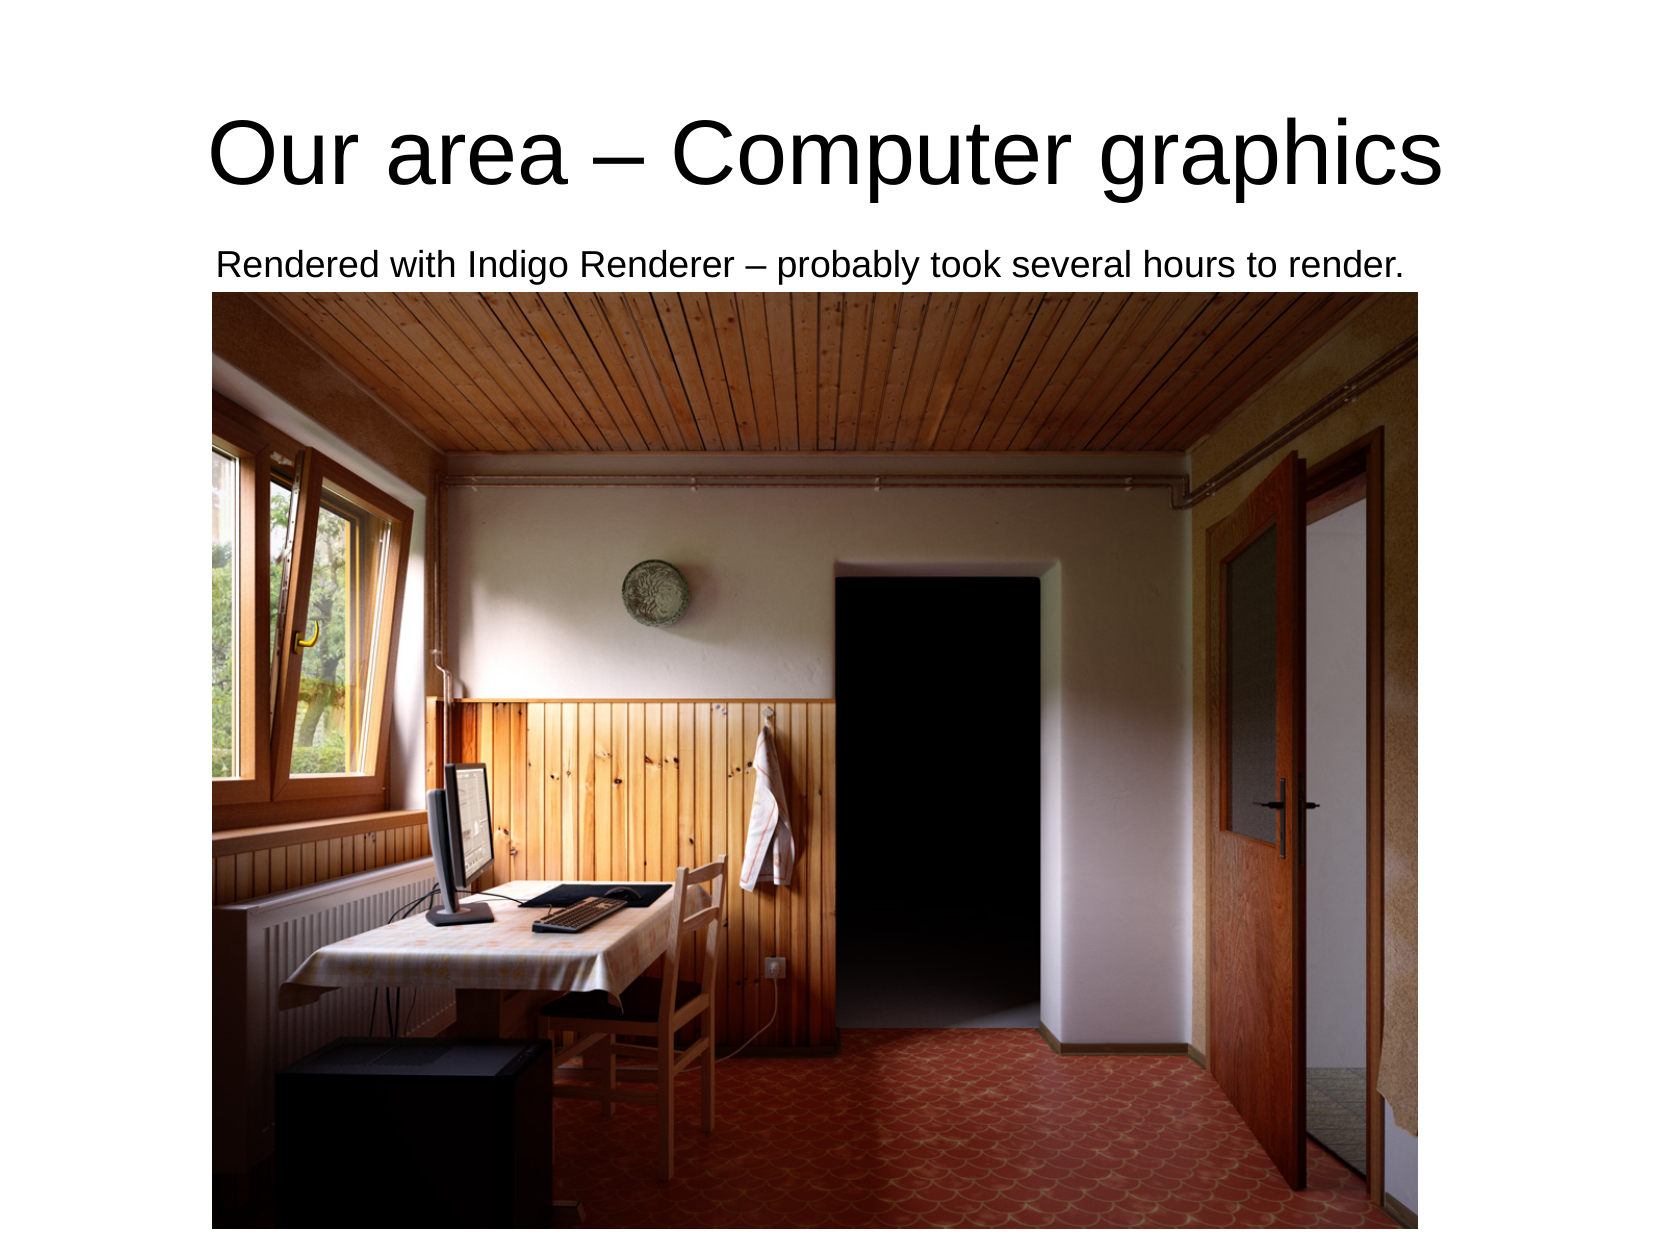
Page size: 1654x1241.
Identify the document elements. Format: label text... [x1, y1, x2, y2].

title Our area – Computer graphics [82, 49, 1571, 257]
text_box Rendered with Indigo Renderer – probably took several hours to render. [200, 236, 1430, 294]
picture [212, 294, 1418, 1229]
